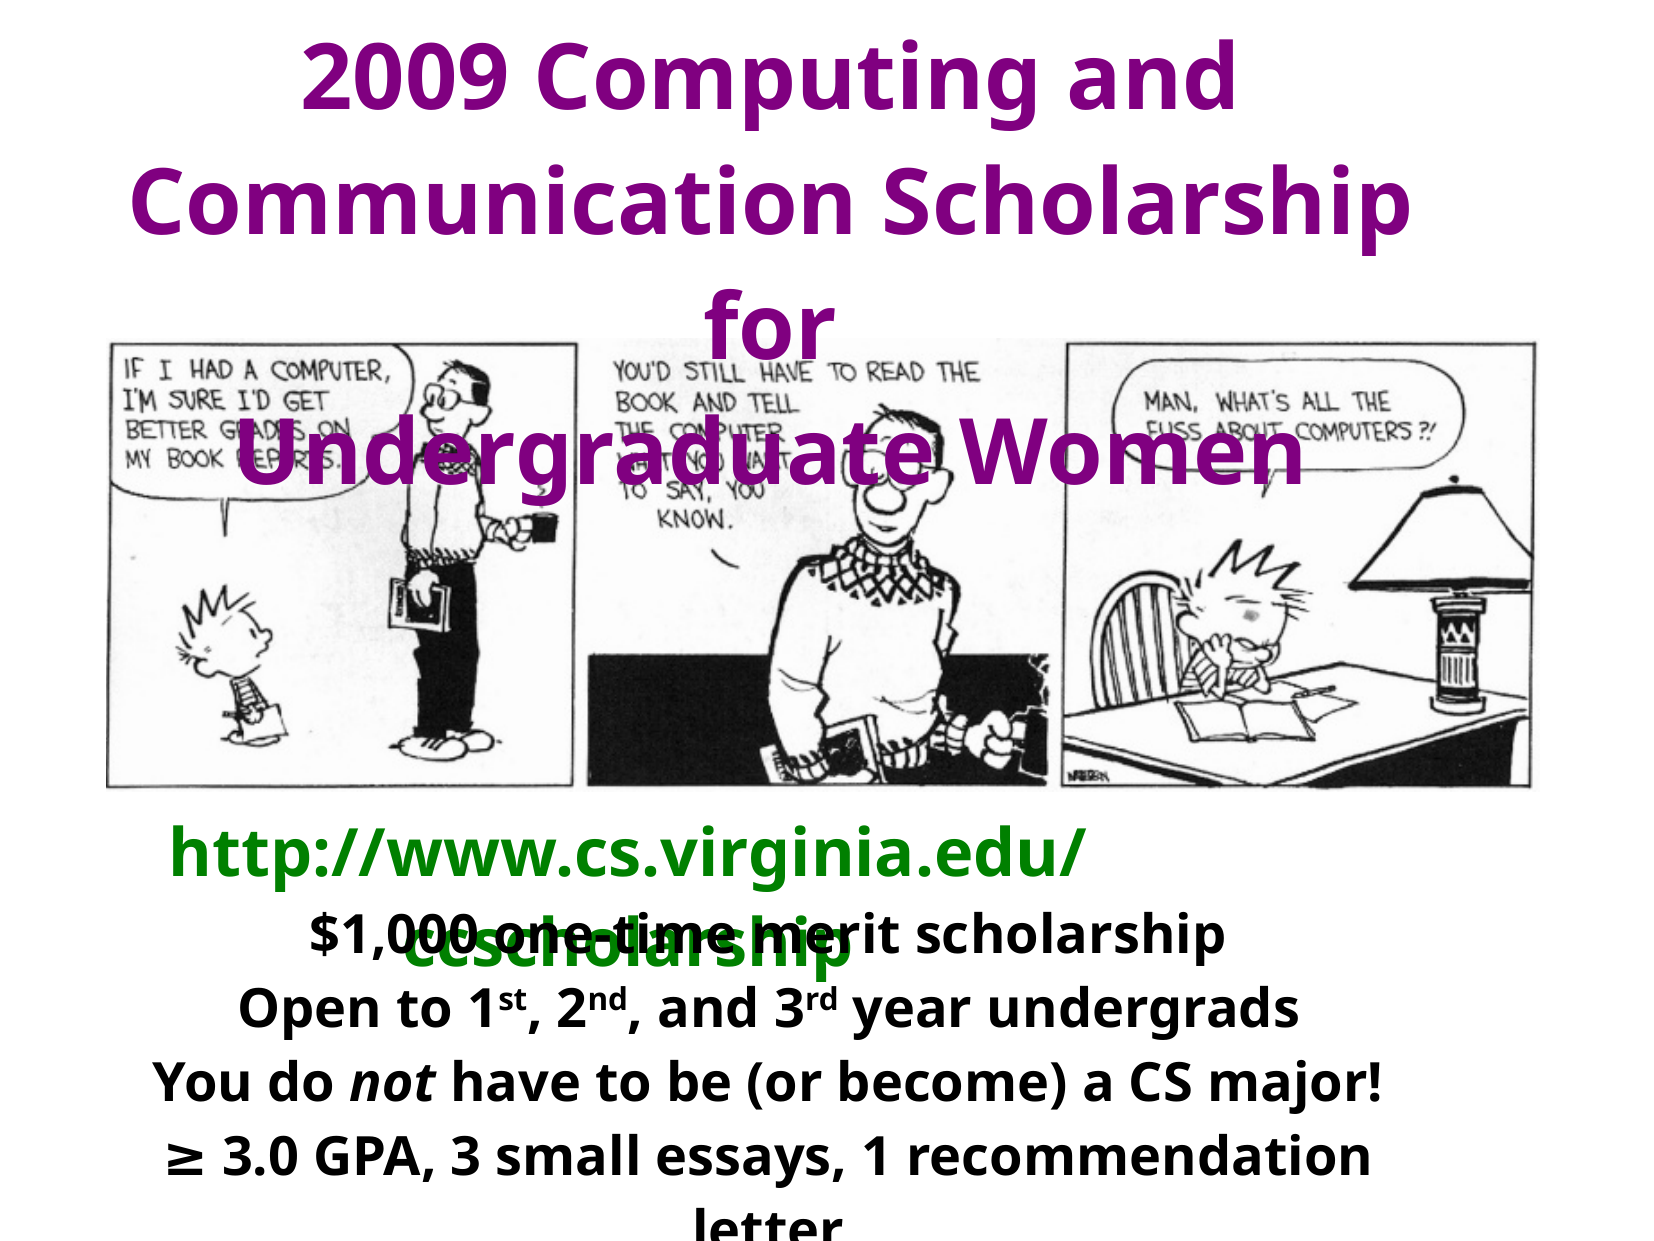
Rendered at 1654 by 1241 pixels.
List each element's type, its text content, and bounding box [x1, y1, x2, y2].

text_box 2009 Computing and Communication Scholarship for Undergraduate Women [112, 4, 1538, 340]
text_box $1,000 one-time merit scholarship Open to 1st, 2nd, and 3rd year undergrads You do not have to be (or become) a CS major! ≥ 3.0 GPA, 3 small essays, 1 recommendation letter Due Monday, June 30th, 2009 [138, 888, 1526, 1221]
text_box http://www.cs.virginia.edu/ccscholarship [153, 797, 1504, 888]
picture [757, 340, 776, 349]
picture [106, 338, 1540, 792]
